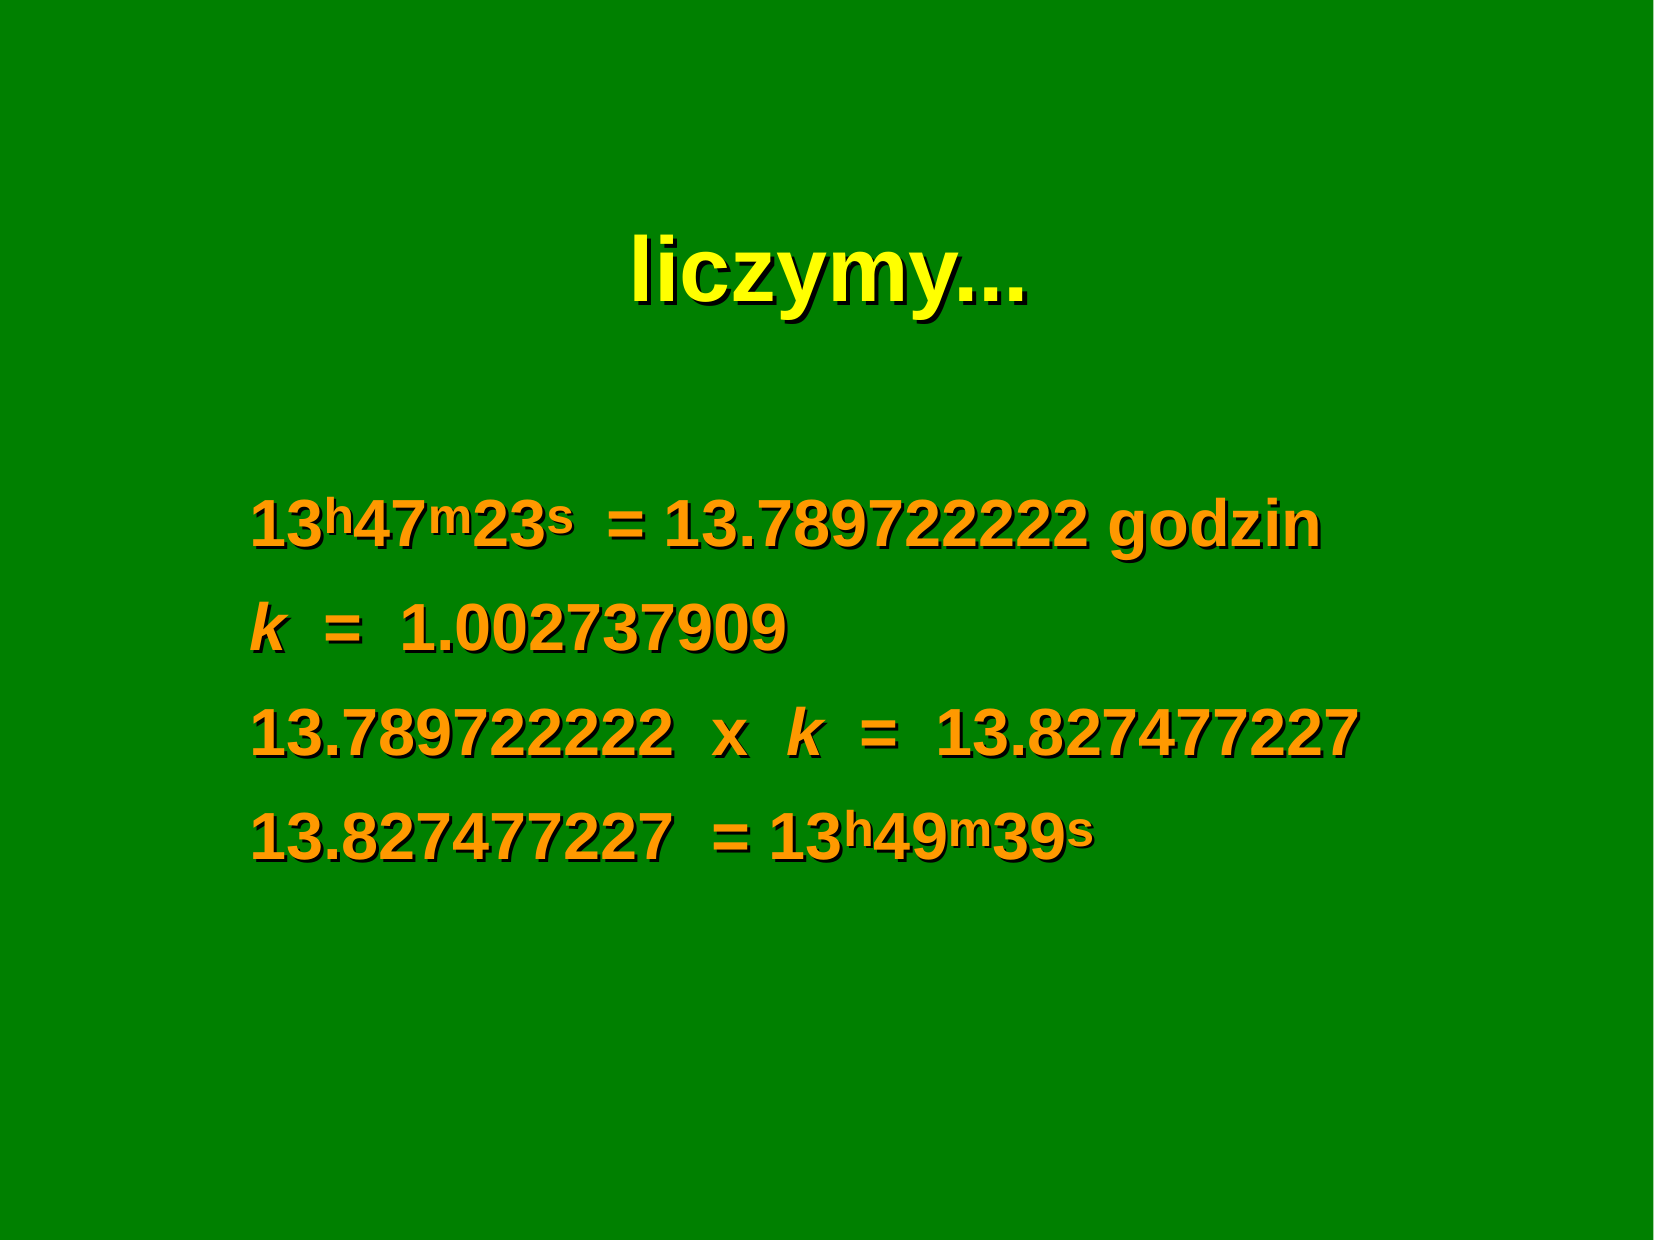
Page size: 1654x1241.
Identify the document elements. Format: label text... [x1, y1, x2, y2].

list 13h47m23s = 13.789722222 godzin k = 1.002737909 13.789722222 x k = 13.827477227 13.827477227 = 13h49m39s [249, 486, 1393, 901]
title liczymy... [85, 173, 1574, 366]
